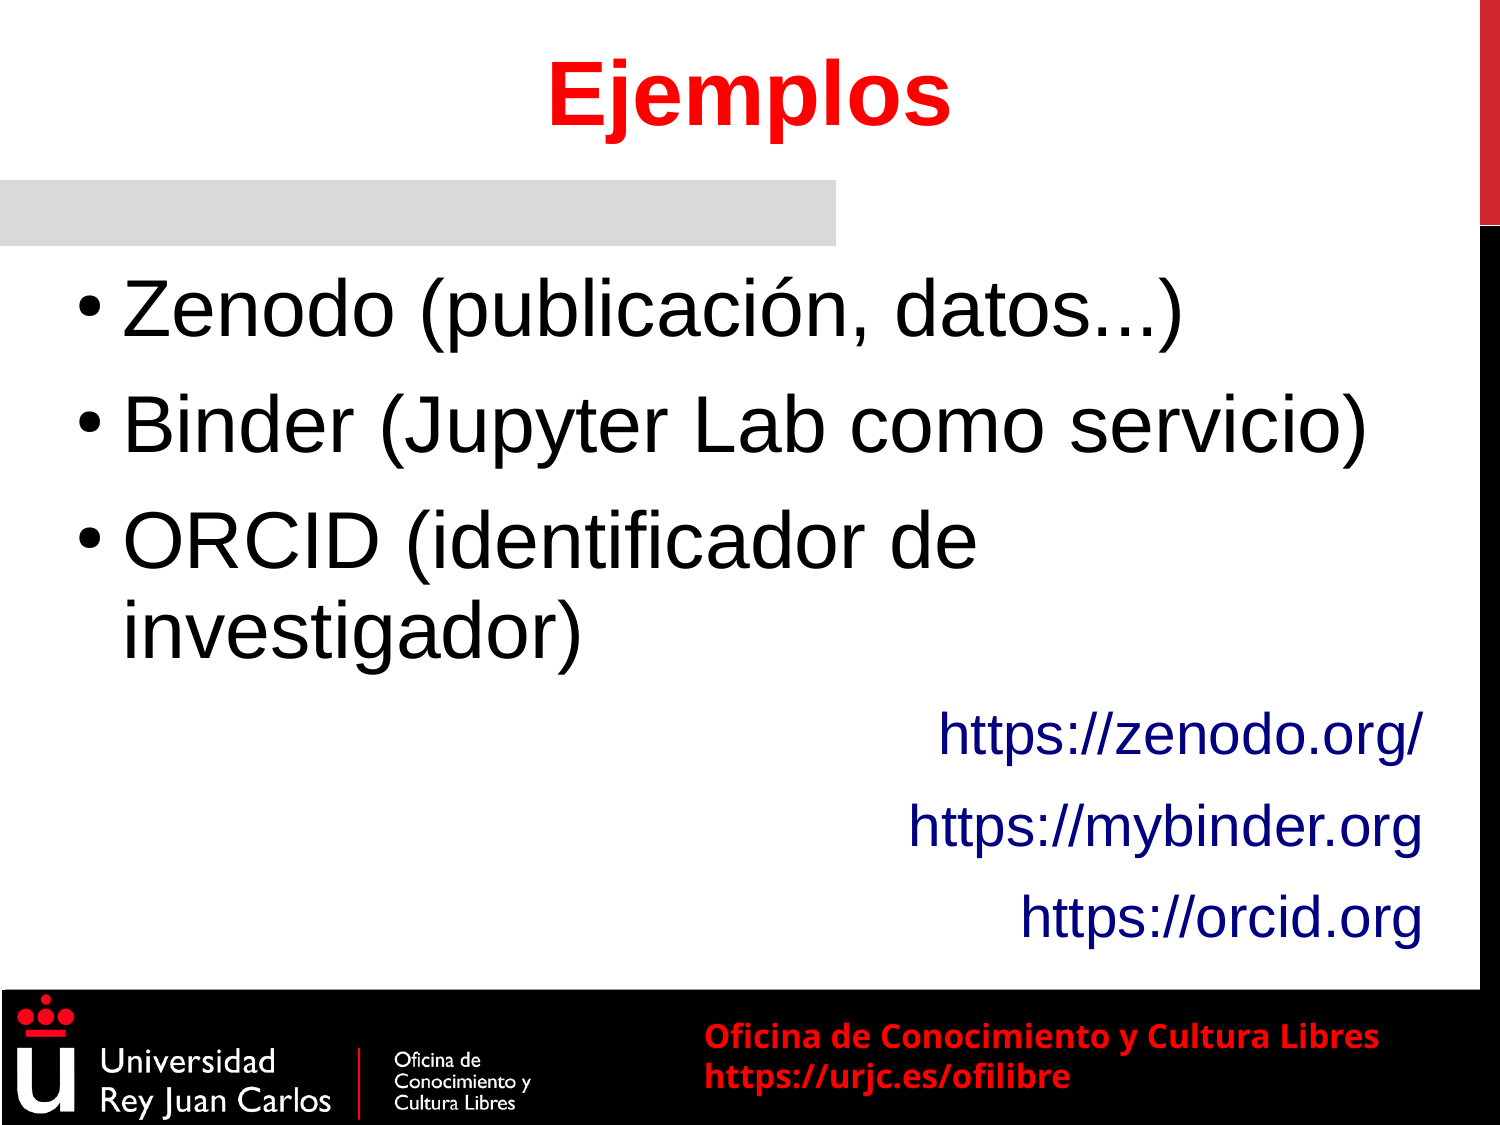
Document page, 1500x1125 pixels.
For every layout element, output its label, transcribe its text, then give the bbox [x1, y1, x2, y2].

title Ejemplos [75, 15, 1425, 172]
picture [17, 994, 531, 1120]
list Zenodo (publicación, datos...) Binder (Jupyter Lab como servicio) ORCID (identificador de investigador) https://zenodo.org/ https://mybinder.org https://orcid.org [60, 263, 1426, 961]
